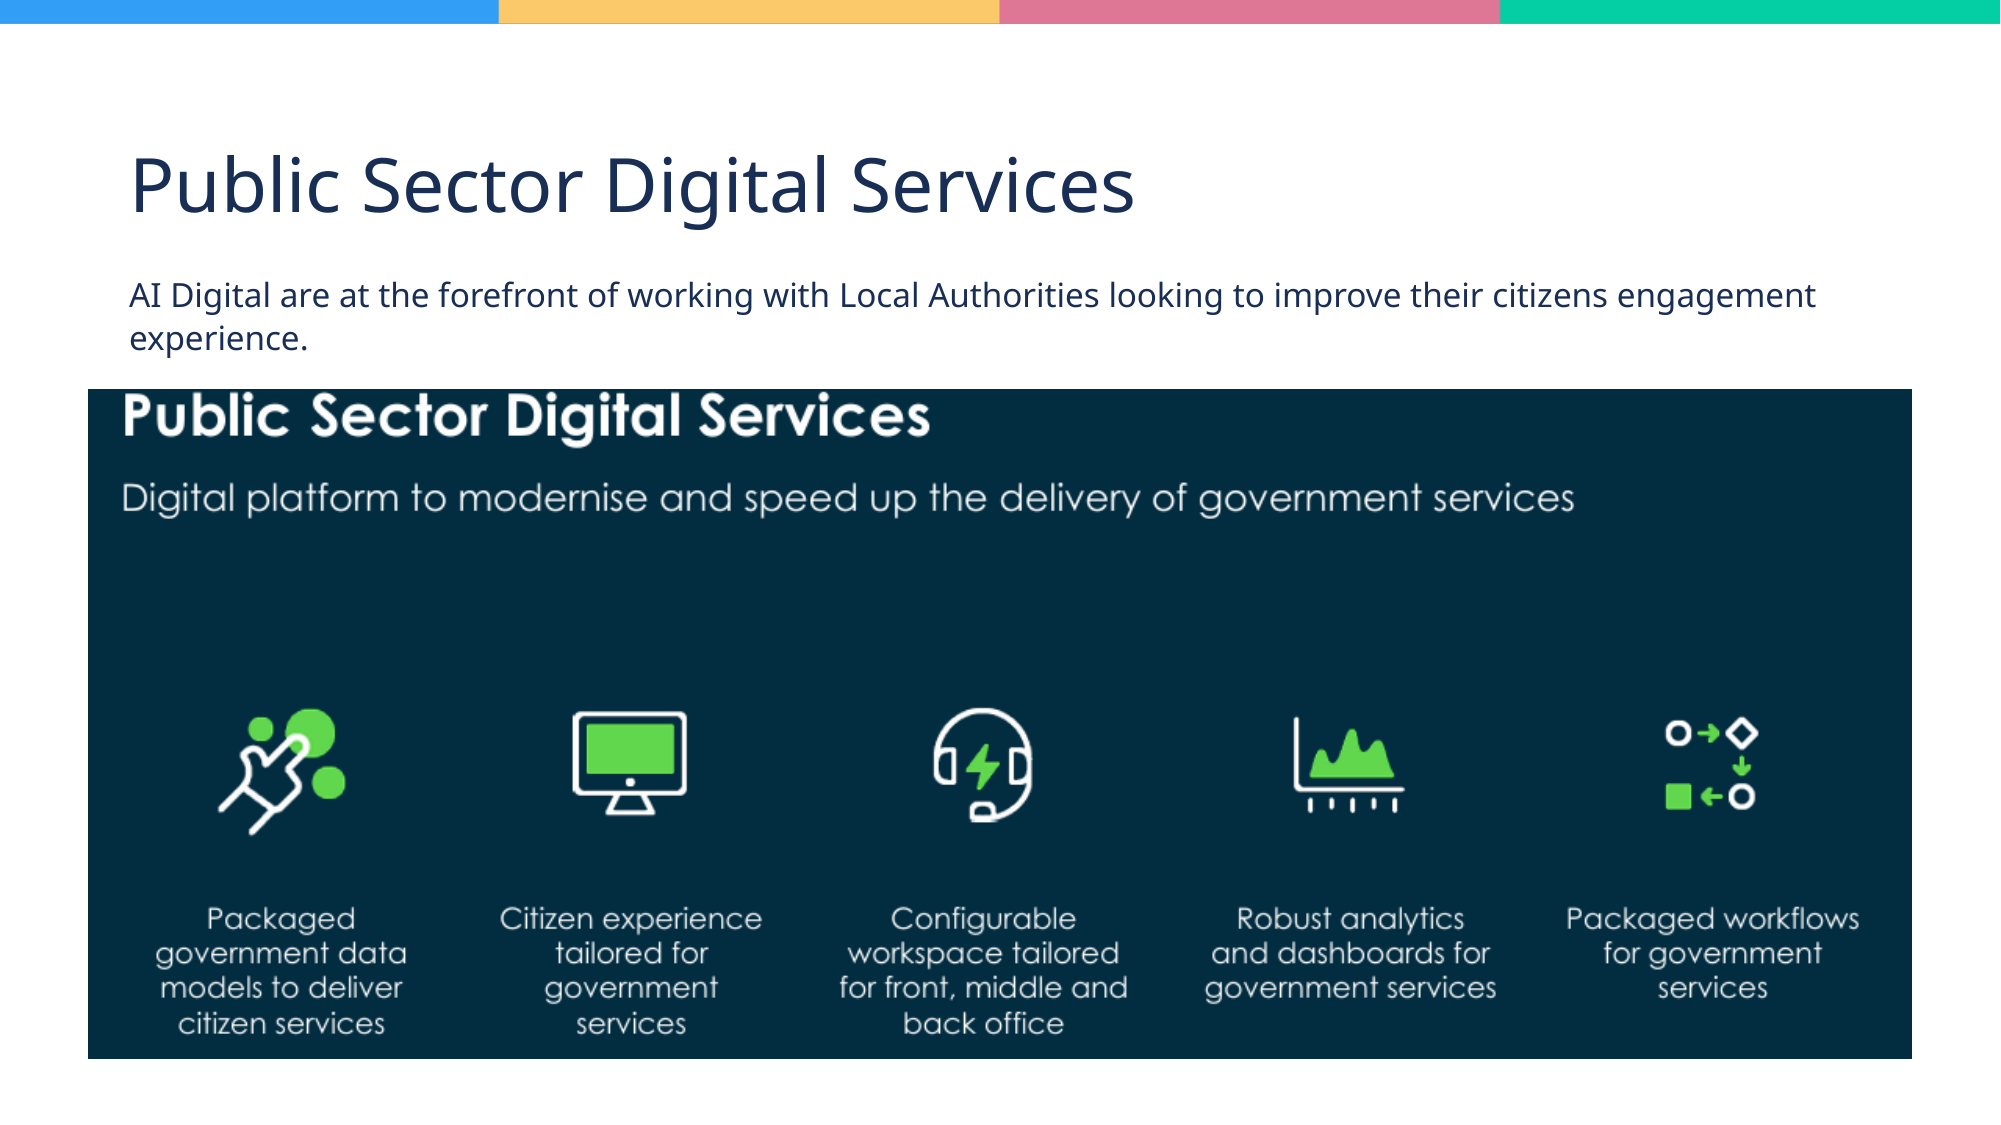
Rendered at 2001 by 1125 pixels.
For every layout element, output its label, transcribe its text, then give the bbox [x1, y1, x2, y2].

picture [1047, 1017, 1064, 1035]
picture [1225, 491, 1247, 512]
picture [1019, 976, 1042, 999]
picture [1751, 947, 1774, 963]
picture [124, 483, 147, 511]
picture [395, 981, 403, 997]
picture [546, 392, 557, 435]
picture [1299, 946, 1315, 964]
picture [1233, 947, 1247, 963]
picture [1081, 947, 1098, 964]
picture [1055, 946, 1081, 964]
picture [1370, 976, 1378, 997]
picture [1388, 981, 1441, 999]
picture [212, 947, 253, 964]
picture [573, 711, 687, 816]
picture [1027, 491, 1048, 512]
picture [471, 403, 488, 435]
picture [672, 942, 680, 963]
picture [1757, 981, 1767, 999]
picture [1436, 912, 1452, 930]
picture [304, 947, 317, 963]
picture [191, 483, 202, 511]
picture [1330, 491, 1361, 511]
picture [1749, 907, 1789, 930]
picture [1624, 907, 1636, 929]
picture [1568, 907, 1581, 929]
picture [349, 976, 357, 997]
picture [709, 483, 730, 512]
picture [1275, 907, 1331, 930]
picture [1205, 981, 1222, 1004]
picture [1389, 491, 1408, 511]
picture [681, 947, 708, 964]
picture [873, 942, 924, 964]
picture [280, 491, 302, 512]
picture [1605, 912, 1620, 930]
picture [1279, 981, 1303, 997]
picture [767, 403, 816, 435]
picture [460, 491, 491, 511]
picture [928, 947, 963, 969]
picture [374, 1017, 385, 1035]
picture [944, 483, 962, 511]
picture [379, 403, 411, 437]
picture [560, 403, 594, 448]
picture [1000, 483, 1022, 512]
picture [1177, 483, 1187, 511]
picture [1659, 981, 1668, 999]
picture [1638, 912, 1655, 930]
picture [1013, 942, 1021, 963]
picture [208, 976, 244, 999]
picture [1364, 491, 1386, 512]
picture [244, 405, 252, 435]
picture [248, 716, 274, 742]
picture [1350, 798, 1356, 813]
picture [966, 744, 999, 790]
picture [1092, 981, 1107, 997]
picture [1665, 784, 1692, 810]
picture [243, 392, 253, 402]
picture [245, 912, 261, 930]
picture [157, 405, 184, 437]
picture [631, 403, 665, 437]
picture [1110, 976, 1126, 999]
picture [987, 913, 1001, 930]
picture [151, 491, 155, 511]
picture [761, 491, 782, 518]
picture [584, 982, 598, 997]
picture [248, 491, 270, 518]
picture [276, 1017, 353, 1035]
picture [577, 1017, 586, 1035]
picture [193, 392, 225, 437]
picture [545, 491, 566, 512]
picture [176, 947, 192, 964]
picture [1318, 947, 1327, 964]
picture [1454, 942, 1462, 963]
picture [1238, 907, 1253, 929]
picture [967, 947, 983, 964]
picture [321, 942, 329, 963]
picture [565, 981, 582, 999]
picture [226, 912, 242, 930]
picture [299, 907, 355, 935]
picture [341, 403, 375, 437]
title Public Sector Digital Services [114, 137, 1887, 239]
picture [1368, 946, 1414, 964]
picture [183, 491, 188, 511]
picture [578, 912, 593, 929]
picture [1665, 719, 1692, 747]
picture [600, 392, 610, 402]
picture [311, 392, 338, 437]
picture [1255, 912, 1272, 930]
picture [388, 947, 406, 964]
picture [1688, 948, 1702, 963]
picture [1249, 491, 1267, 510]
picture [415, 392, 432, 435]
picture [1411, 483, 1422, 511]
picture [869, 981, 876, 997]
list AI Digital are at the forefront of working with Local Authorities looking to improve their citizens engagement experience. [114, 263, 1886, 365]
picture [559, 912, 575, 930]
picture [1538, 491, 1559, 512]
picture [208, 907, 222, 928]
picture [1698, 724, 1720, 743]
picture [1329, 798, 1334, 810]
picture [589, 1017, 630, 1035]
picture [329, 981, 346, 999]
picture [279, 912, 296, 930]
picture [495, 491, 516, 512]
picture [1005, 912, 1012, 929]
picture [966, 491, 987, 512]
picture [359, 982, 374, 997]
picture [412, 483, 422, 511]
picture [1059, 912, 1076, 930]
picture [330, 491, 397, 512]
picture [1725, 716, 1758, 750]
picture [1454, 912, 1464, 930]
picture [639, 1017, 654, 1035]
picture [1244, 982, 1258, 997]
picture [603, 912, 619, 930]
picture [257, 403, 289, 437]
picture [622, 912, 672, 935]
picture [1701, 787, 1723, 806]
picture [786, 491, 807, 512]
picture [646, 981, 707, 999]
picture [850, 981, 866, 999]
picture [356, 1017, 372, 1035]
picture [870, 403, 904, 437]
picture [1260, 981, 1276, 999]
picture [986, 1017, 1002, 1035]
picture [272, 976, 280, 997]
picture [156, 946, 173, 969]
picture [710, 976, 718, 997]
picture [1034, 907, 1056, 930]
picture [265, 907, 276, 929]
picture [834, 483, 857, 512]
picture [1468, 981, 1484, 999]
picture [565, 947, 588, 964]
picture [1022, 947, 1040, 964]
picture [1604, 942, 1612, 963]
picture [1792, 907, 1804, 929]
picture [1669, 947, 1686, 964]
picture [916, 912, 932, 930]
picture [282, 981, 299, 999]
picture [1474, 491, 1503, 511]
picture [1086, 491, 1107, 512]
picture [600, 981, 616, 999]
picture [625, 946, 641, 964]
picture [1307, 981, 1367, 999]
picture [905, 1012, 941, 1035]
picture [1045, 981, 1062, 999]
picture [218, 708, 336, 836]
picture [273, 483, 277, 511]
picture [126, 394, 150, 435]
picture [1330, 942, 1365, 964]
picture [251, 1017, 266, 1033]
picture [1250, 942, 1267, 964]
picture [1434, 491, 1447, 512]
picture [509, 394, 543, 435]
picture [1732, 756, 1752, 776]
picture [611, 491, 622, 512]
picture [908, 403, 929, 437]
picture [1435, 947, 1444, 964]
picture [1379, 912, 1395, 930]
picture [204, 491, 225, 512]
picture [545, 981, 561, 1004]
picture [819, 405, 827, 435]
picture [833, 403, 865, 437]
picture [936, 912, 949, 929]
picture [524, 907, 557, 929]
picture [501, 907, 522, 930]
picture [520, 483, 541, 512]
picture [885, 976, 902, 997]
picture [745, 912, 762, 930]
picture [967, 981, 990, 997]
picture [944, 1017, 960, 1035]
picture [1613, 947, 1641, 964]
picture [1066, 491, 1084, 511]
picture [1399, 907, 1433, 935]
picture [1824, 912, 1858, 930]
picture [895, 491, 916, 518]
picture [999, 976, 1016, 999]
picture [1225, 981, 1242, 999]
picture [1111, 491, 1140, 518]
picture [1153, 491, 1175, 512]
picture [923, 981, 937, 997]
picture [848, 948, 871, 963]
picture [699, 392, 726, 437]
picture [872, 491, 890, 512]
picture [162, 981, 205, 999]
picture [811, 491, 831, 512]
picture [940, 976, 948, 997]
picture [1444, 981, 1465, 999]
picture [819, 392, 829, 402]
picture [1393, 798, 1398, 813]
picture [1704, 947, 1747, 964]
picture [1562, 491, 1574, 512]
picture [1042, 942, 1051, 963]
picture [1738, 981, 1755, 999]
picture [379, 942, 388, 963]
picture [1449, 491, 1470, 512]
picture [1014, 912, 1031, 930]
picture [687, 491, 705, 511]
picture [986, 947, 1002, 964]
picture [230, 392, 238, 435]
picture [1308, 798, 1314, 813]
picture [690, 912, 706, 930]
picture [1671, 981, 1712, 999]
picture [376, 981, 392, 999]
picture [248, 976, 262, 999]
picture [612, 392, 630, 435]
picture [840, 976, 848, 997]
picture [1307, 491, 1325, 511]
picture [729, 403, 763, 437]
picture [933, 707, 1032, 822]
picture [709, 912, 743, 930]
picture [1649, 947, 1666, 969]
picture [1271, 491, 1304, 512]
picture [158, 491, 180, 518]
picture [306, 483, 328, 511]
picture [1004, 1012, 1045, 1035]
picture [1278, 942, 1295, 964]
picture [1729, 783, 1755, 810]
picture [671, 392, 679, 435]
picture [963, 1012, 976, 1033]
picture [619, 981, 643, 997]
picture [1310, 729, 1395, 778]
picture [675, 912, 687, 929]
picture [661, 491, 682, 512]
picture [309, 976, 326, 999]
picture [1807, 912, 1824, 930]
picture [1072, 981, 1089, 999]
picture [1371, 798, 1376, 810]
picture [598, 946, 624, 964]
picture [1102, 942, 1118, 964]
picture [626, 491, 647, 512]
picture [198, 1012, 230, 1033]
picture [194, 948, 209, 963]
picture [1814, 942, 1822, 963]
picture [892, 907, 913, 930]
picture [952, 907, 984, 935]
picture [1513, 491, 1534, 512]
picture [745, 491, 757, 512]
picture [312, 766, 346, 799]
picture [1658, 907, 1714, 935]
picture [570, 491, 599, 511]
picture [1341, 912, 1358, 930]
picture [232, 1017, 248, 1035]
picture [338, 942, 356, 964]
picture [930, 483, 940, 511]
picture [284, 946, 300, 964]
picture [556, 942, 564, 963]
picture [657, 1017, 685, 1035]
picture [1777, 946, 1811, 964]
picture [600, 405, 608, 435]
picture [1487, 981, 1495, 999]
picture [1585, 912, 1602, 930]
picture [434, 403, 468, 437]
picture [424, 491, 446, 512]
picture [1720, 981, 1736, 999]
picture [359, 947, 375, 964]
picture [1724, 913, 1747, 928]
picture [1294, 716, 1405, 792]
picture [645, 942, 662, 964]
picture [1200, 491, 1222, 518]
picture [1361, 912, 1376, 929]
picture [903, 981, 920, 999]
picture [179, 1017, 195, 1035]
picture [257, 947, 281, 963]
picture [1415, 942, 1432, 964]
picture [1213, 946, 1229, 964]
picture [1463, 947, 1490, 964]
